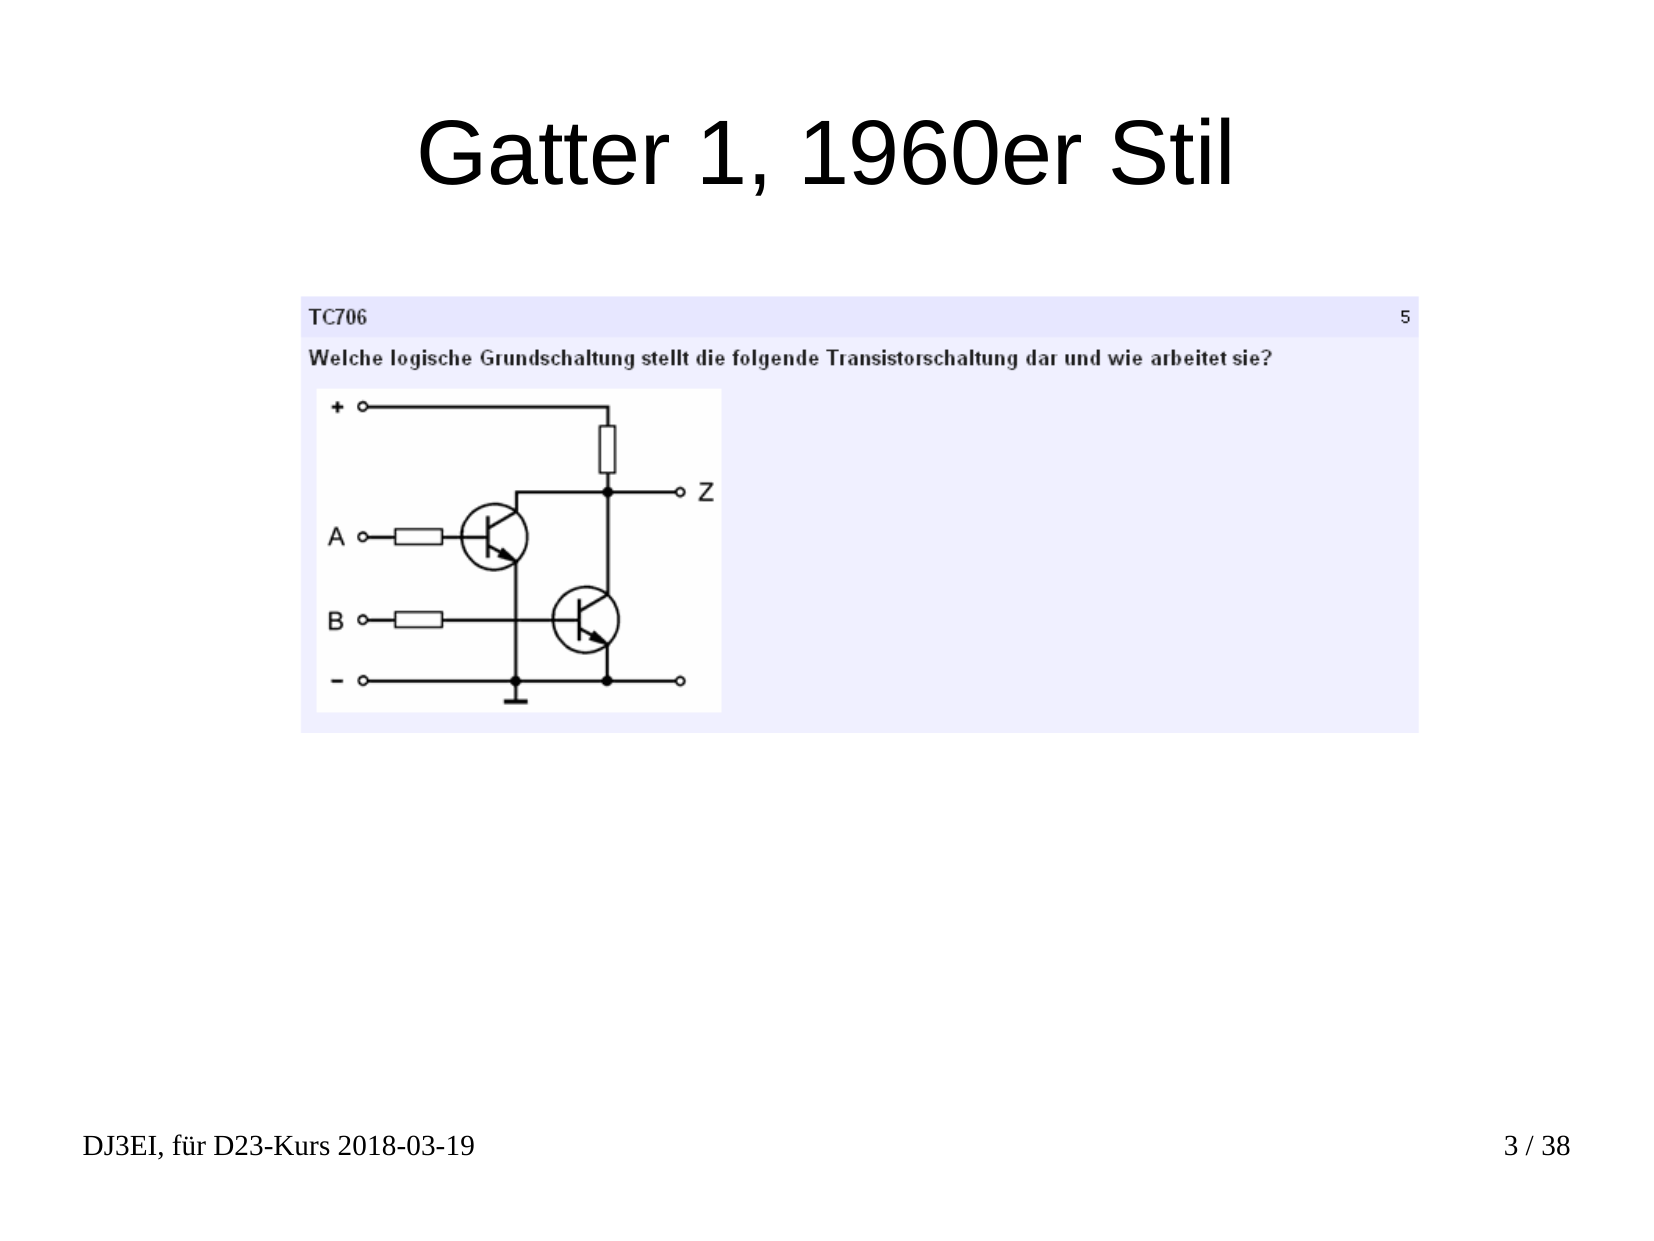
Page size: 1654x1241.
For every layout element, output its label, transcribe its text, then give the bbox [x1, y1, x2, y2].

picture [295, 292, 1430, 733]
title Gatter 1, 1960er Stil [82, 49, 1571, 257]
